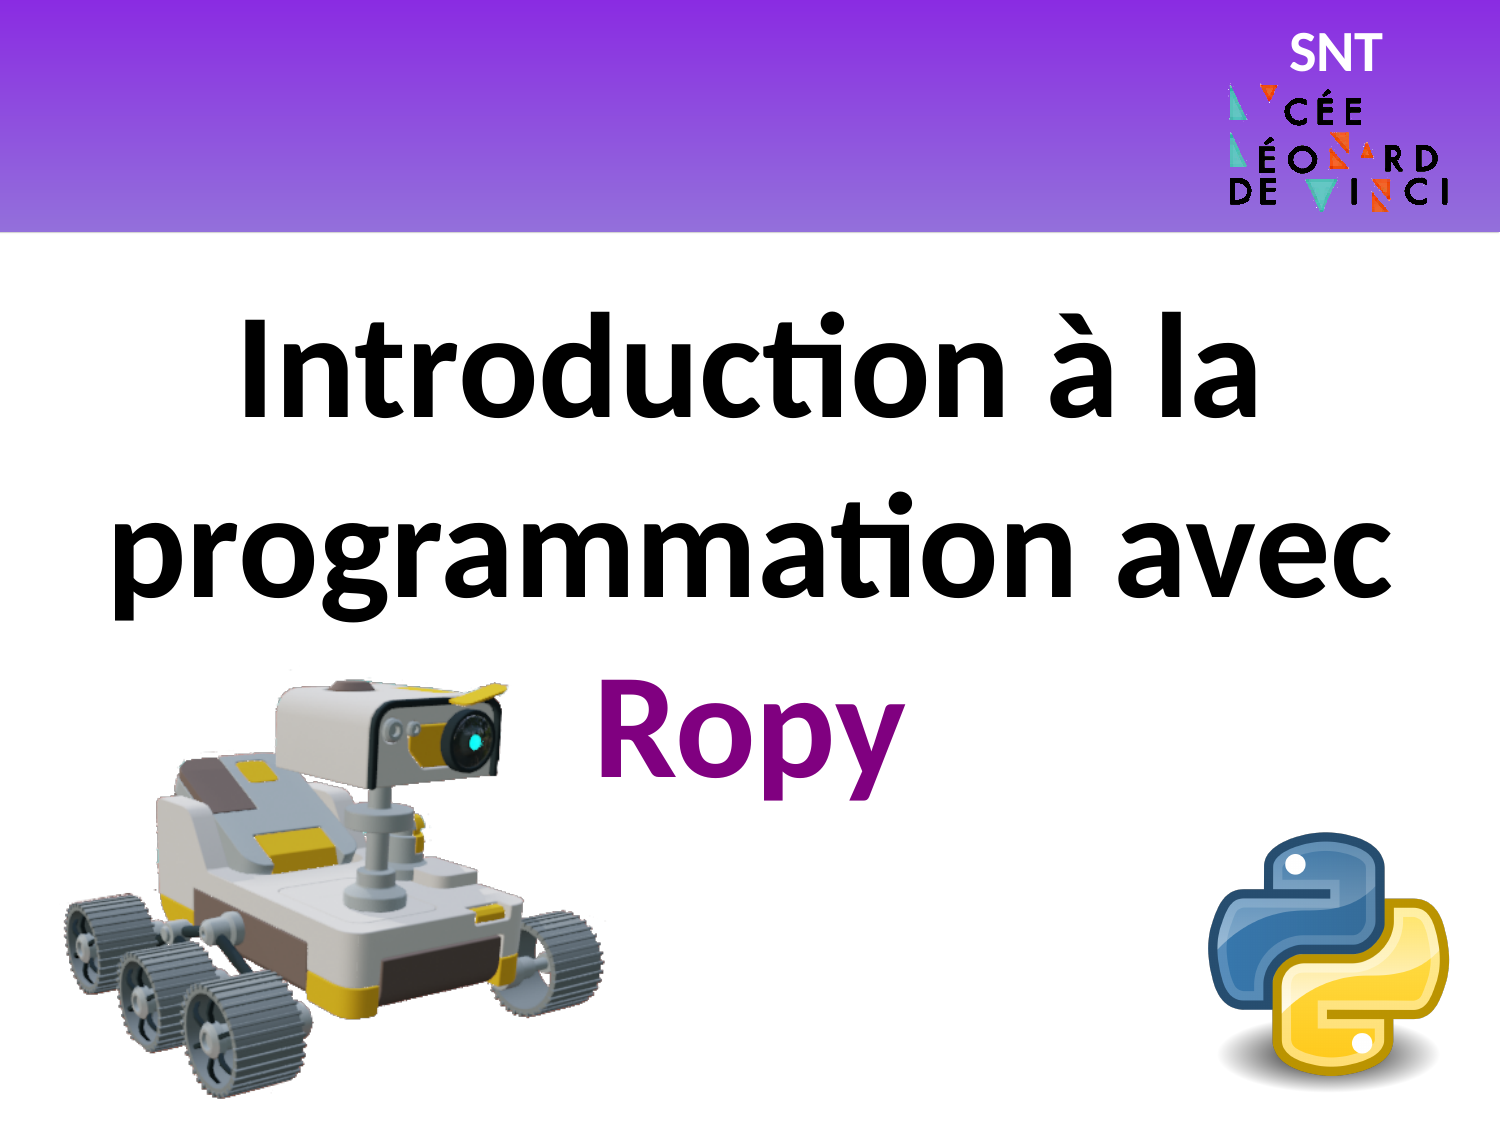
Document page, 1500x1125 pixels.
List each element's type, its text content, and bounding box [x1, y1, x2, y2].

picture [1224, 78, 1450, 215]
picture [48, 665, 615, 1120]
subtitle Introduction à la programmation avec Ropy [0, 259, 1500, 548]
picture [1192, 826, 1465, 1099]
text_box [0, 0, 1500, 232]
text_box SNT [1226, 6, 1447, 78]
